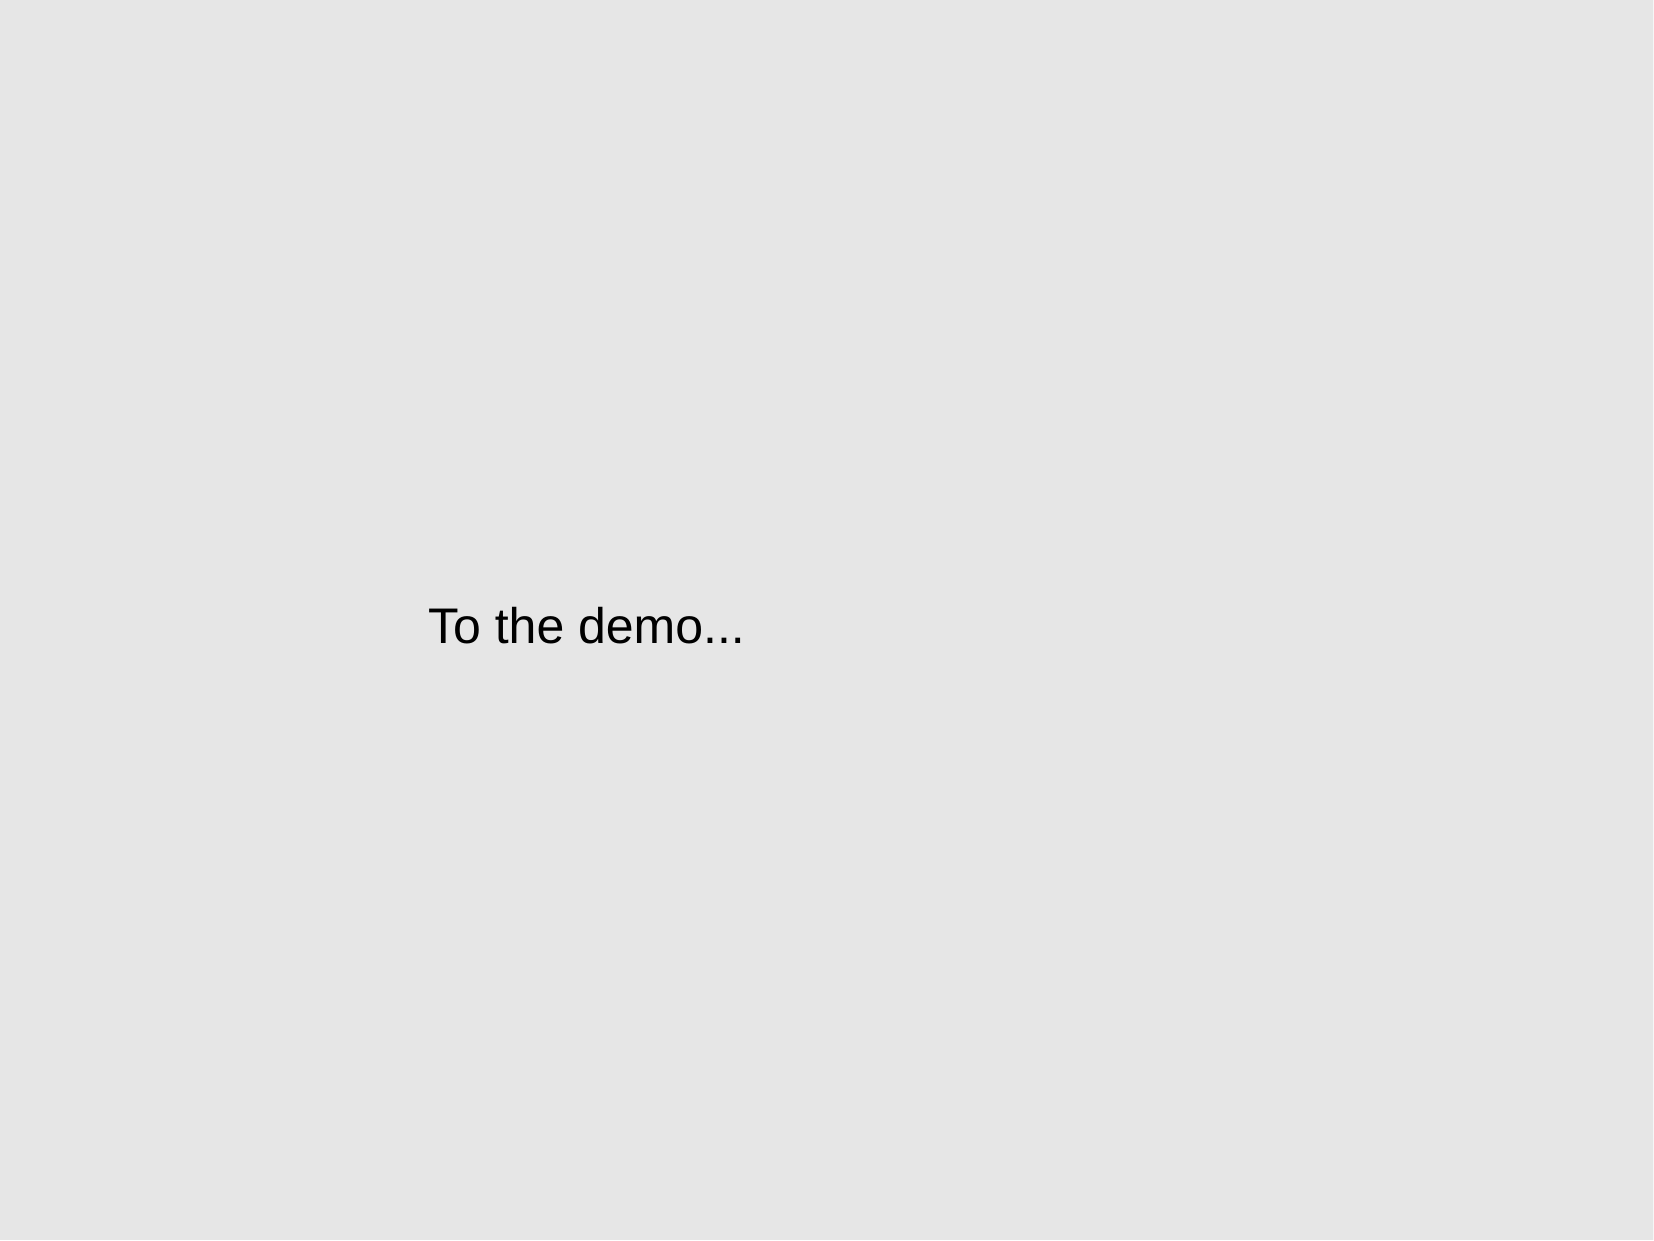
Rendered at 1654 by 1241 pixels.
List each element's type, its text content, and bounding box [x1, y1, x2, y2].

text_box To the demo... [413, 590, 1418, 662]
